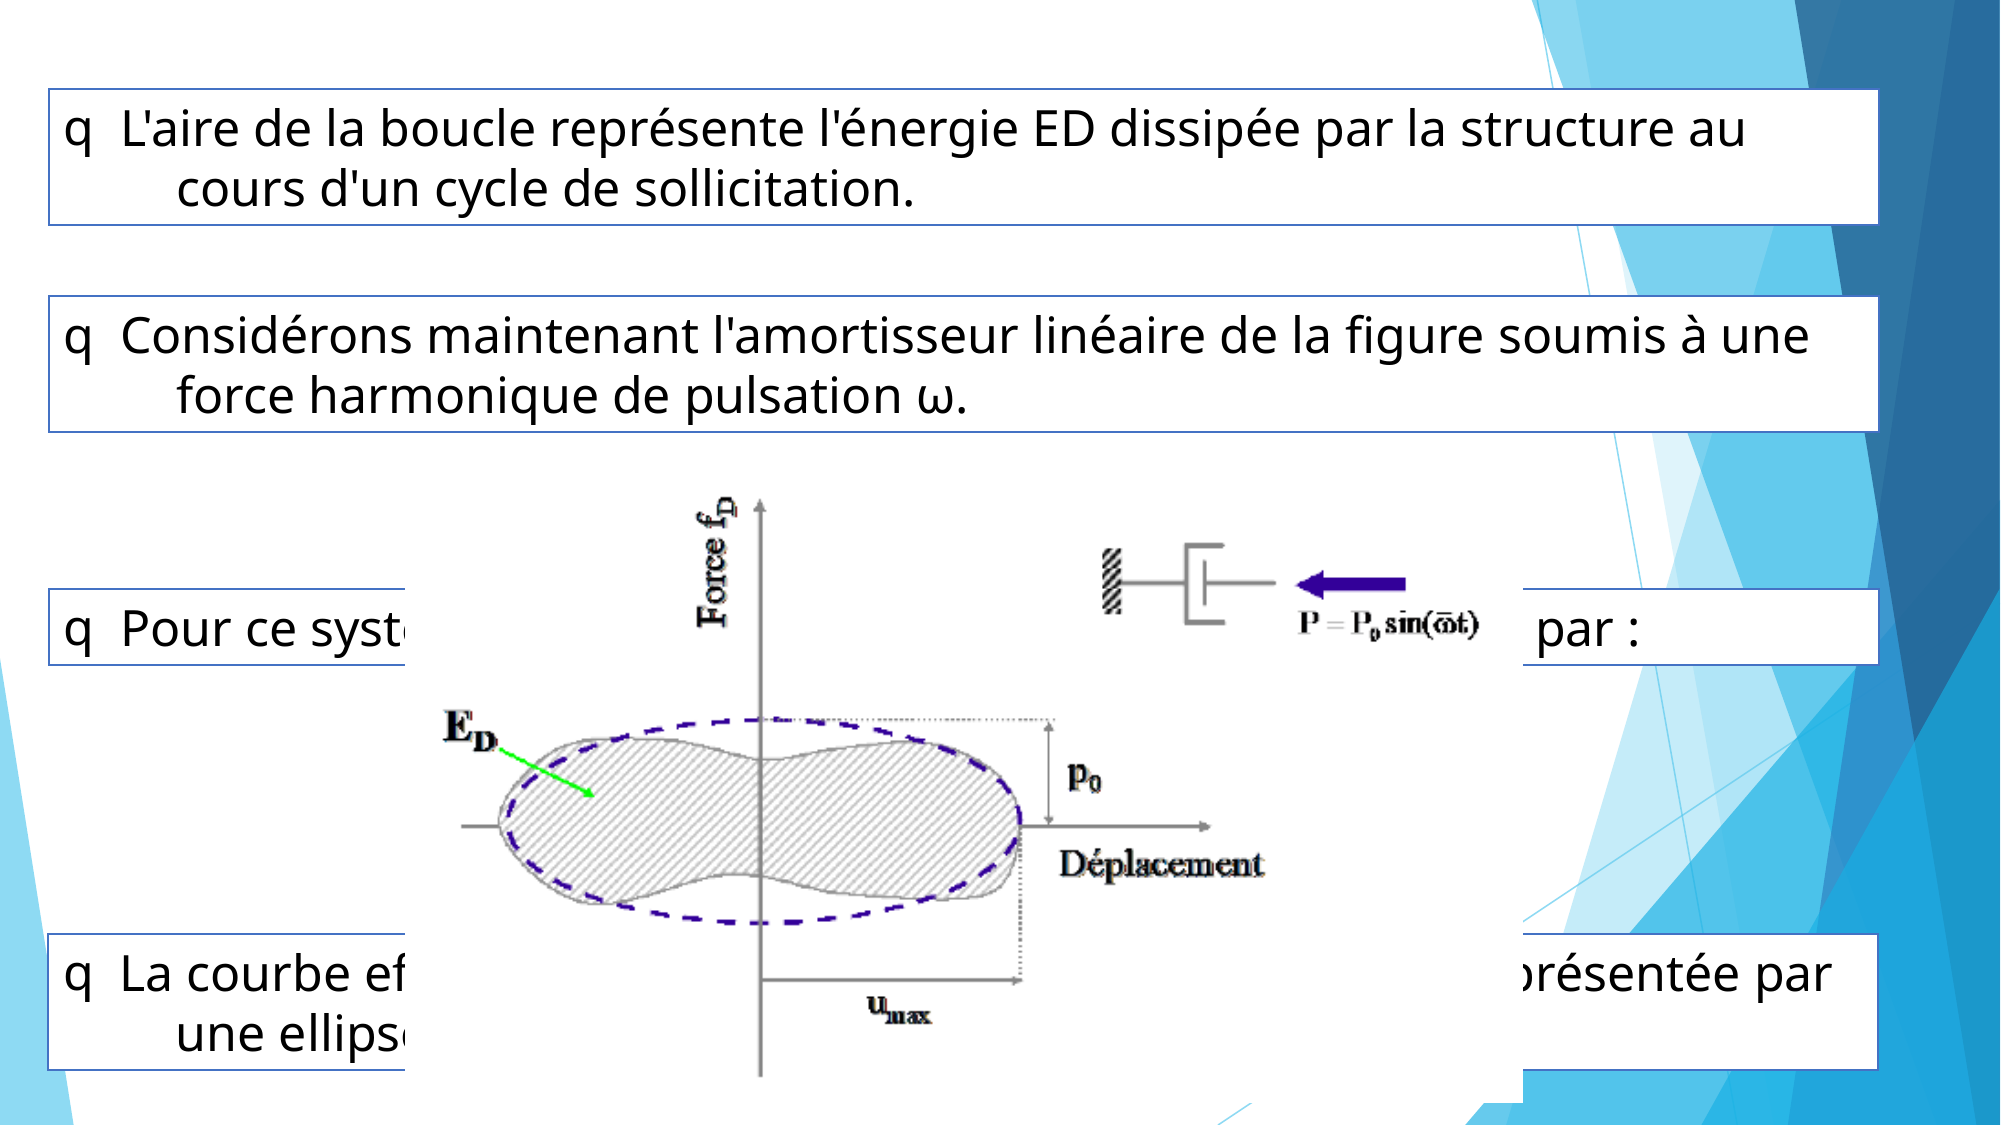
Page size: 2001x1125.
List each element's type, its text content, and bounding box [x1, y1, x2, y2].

text_box Pour ce système, la constante de l'amortisseur c est donnée par : [1523, 588, 1879, 665]
text_box Considérons maintenant l'amortisseur linéaire de la figure soumis à une force harmonique de pulsation ω. [48, 296, 1879, 433]
text_box La courbe effort-déplacement décrite par ce système est représentée par une ellipse, figurée en trait pointillé sur la figure. [1523, 933, 1879, 1071]
text_box Pour ce système, la constante de l'amortisseur c est donnée par : [48, 588, 405, 665]
text_box La courbe effort-déplacement décrite par ce système est représentée par une ellipse, figurée en trait pointillé sur la figure. [48, 933, 405, 1071]
picture [405, 439, 1523, 1103]
text_box L'aire de la boucle représente l'énergie ED dissipée par la structure au cours d'un cycle de sollicitation. [48, 88, 1879, 226]
